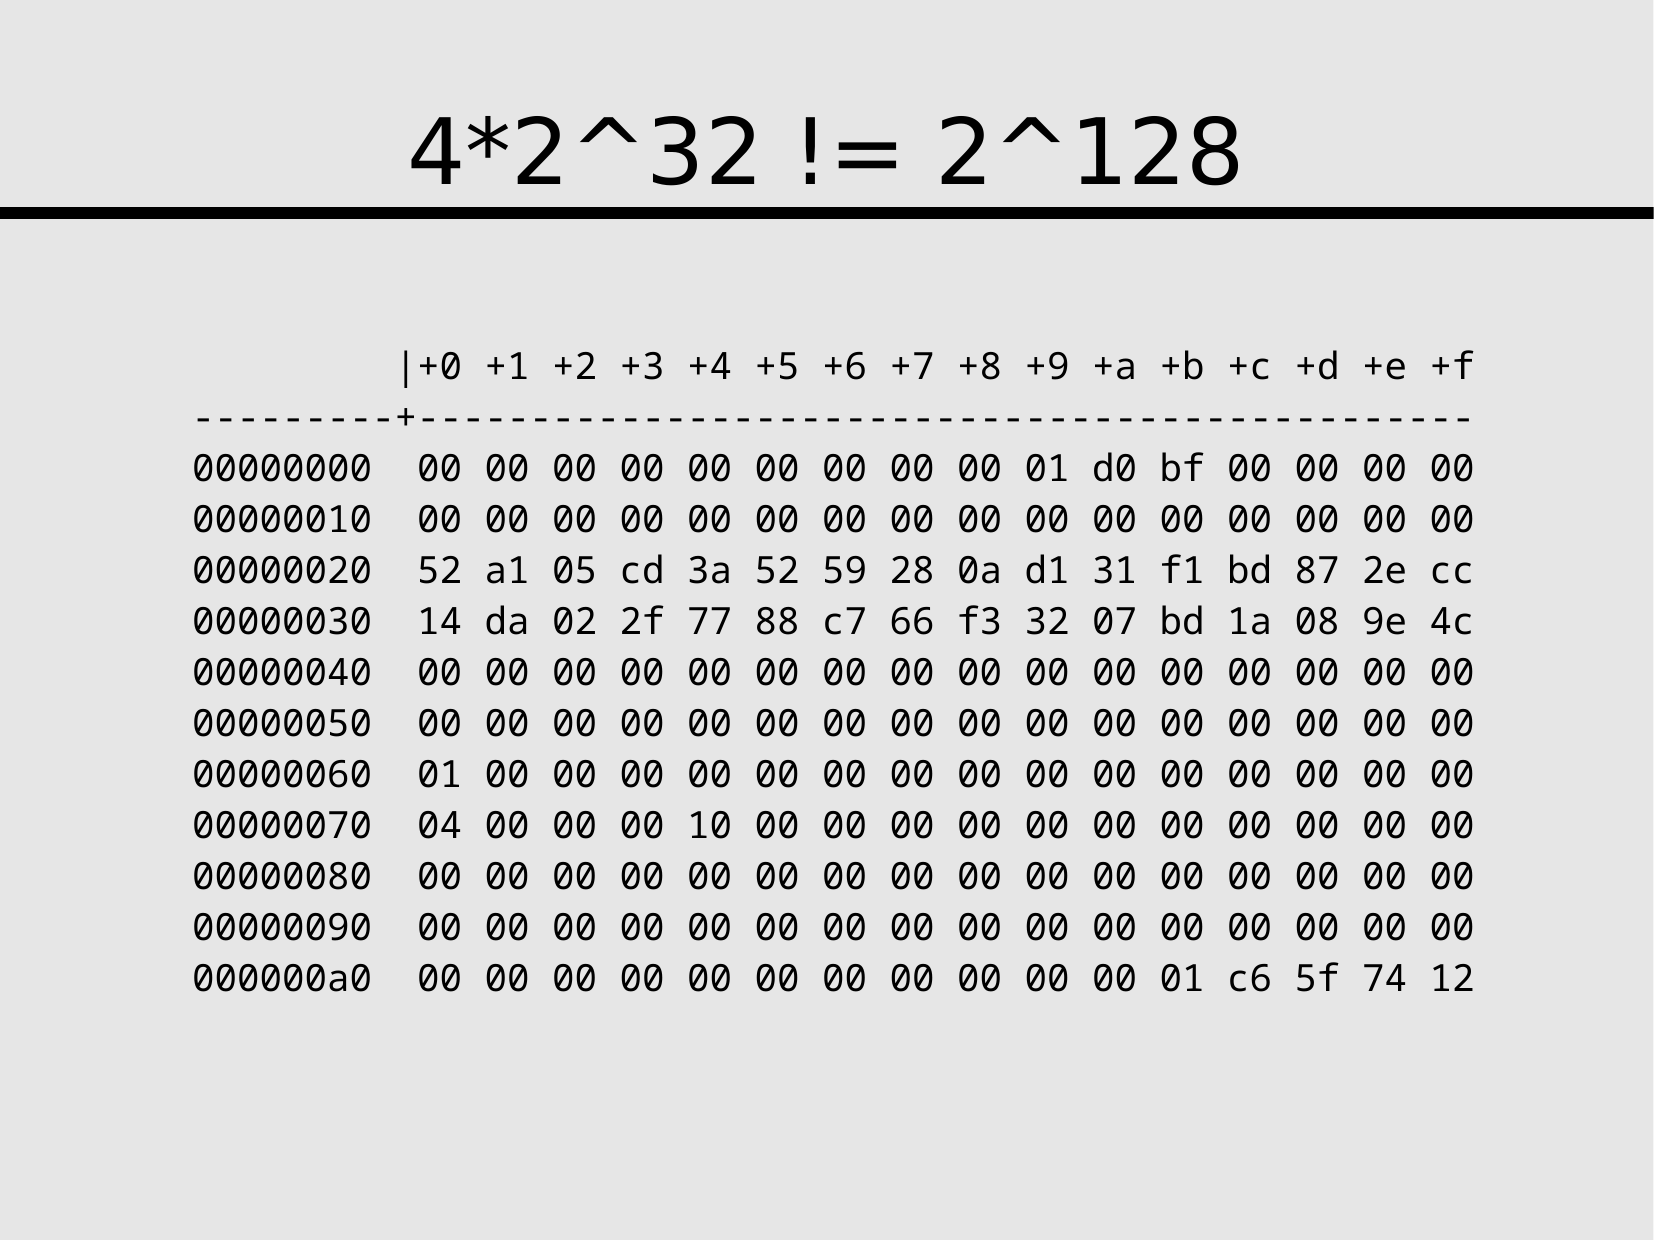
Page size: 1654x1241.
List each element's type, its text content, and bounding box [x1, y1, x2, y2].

title 4*2^32 != 2^128 [82, 49, 1571, 257]
text_box [88, 295, 1577, 1099]
text_box |+0 +1 +2 +3 +4 +5 +6 +7 +8 +9 +a +b +c +d +e +f ---------+----------------------------------------------- 00000000 00 00 00 00 00 00 00 00 00 01 d0 bf 00 00 00 00 00000010 00 00 00 00 00 00 00 00 00 00 00 00 00 00 00 00 00000020 52 a1 05 cd 3a 52 59 28 0a d1 31 f1 bd 87 2e cc 00000030 14 da 02 2f 77 88 c7 66 f3 32 07 bd 1a 08 9e 4c 00000040 00 00 00 00 00 00 00 00 00 00 00 00 00 00 00 00 00000050 00 00 00 00 00 00 00 00 00 00 00 00 00 00 00 00 00000060 01 00 00 00 00 00 00 00 00 00 00 00 00 00 00 00 00000070 04 00 00 00 10 00 00 00 00 00 00 00 00 00 00 00 00000080 00 00 00 00 00 00 00 00 00 00 00 00 00 00 00 00 00000090 00 00 00 00 00 00 00 00 00 00 00 00 00 00 00 00 000000a0 00 00 00 00 00 00 00 00 00 00 00 01 c6 5f 74 12 [177, 332, 1476, 916]
